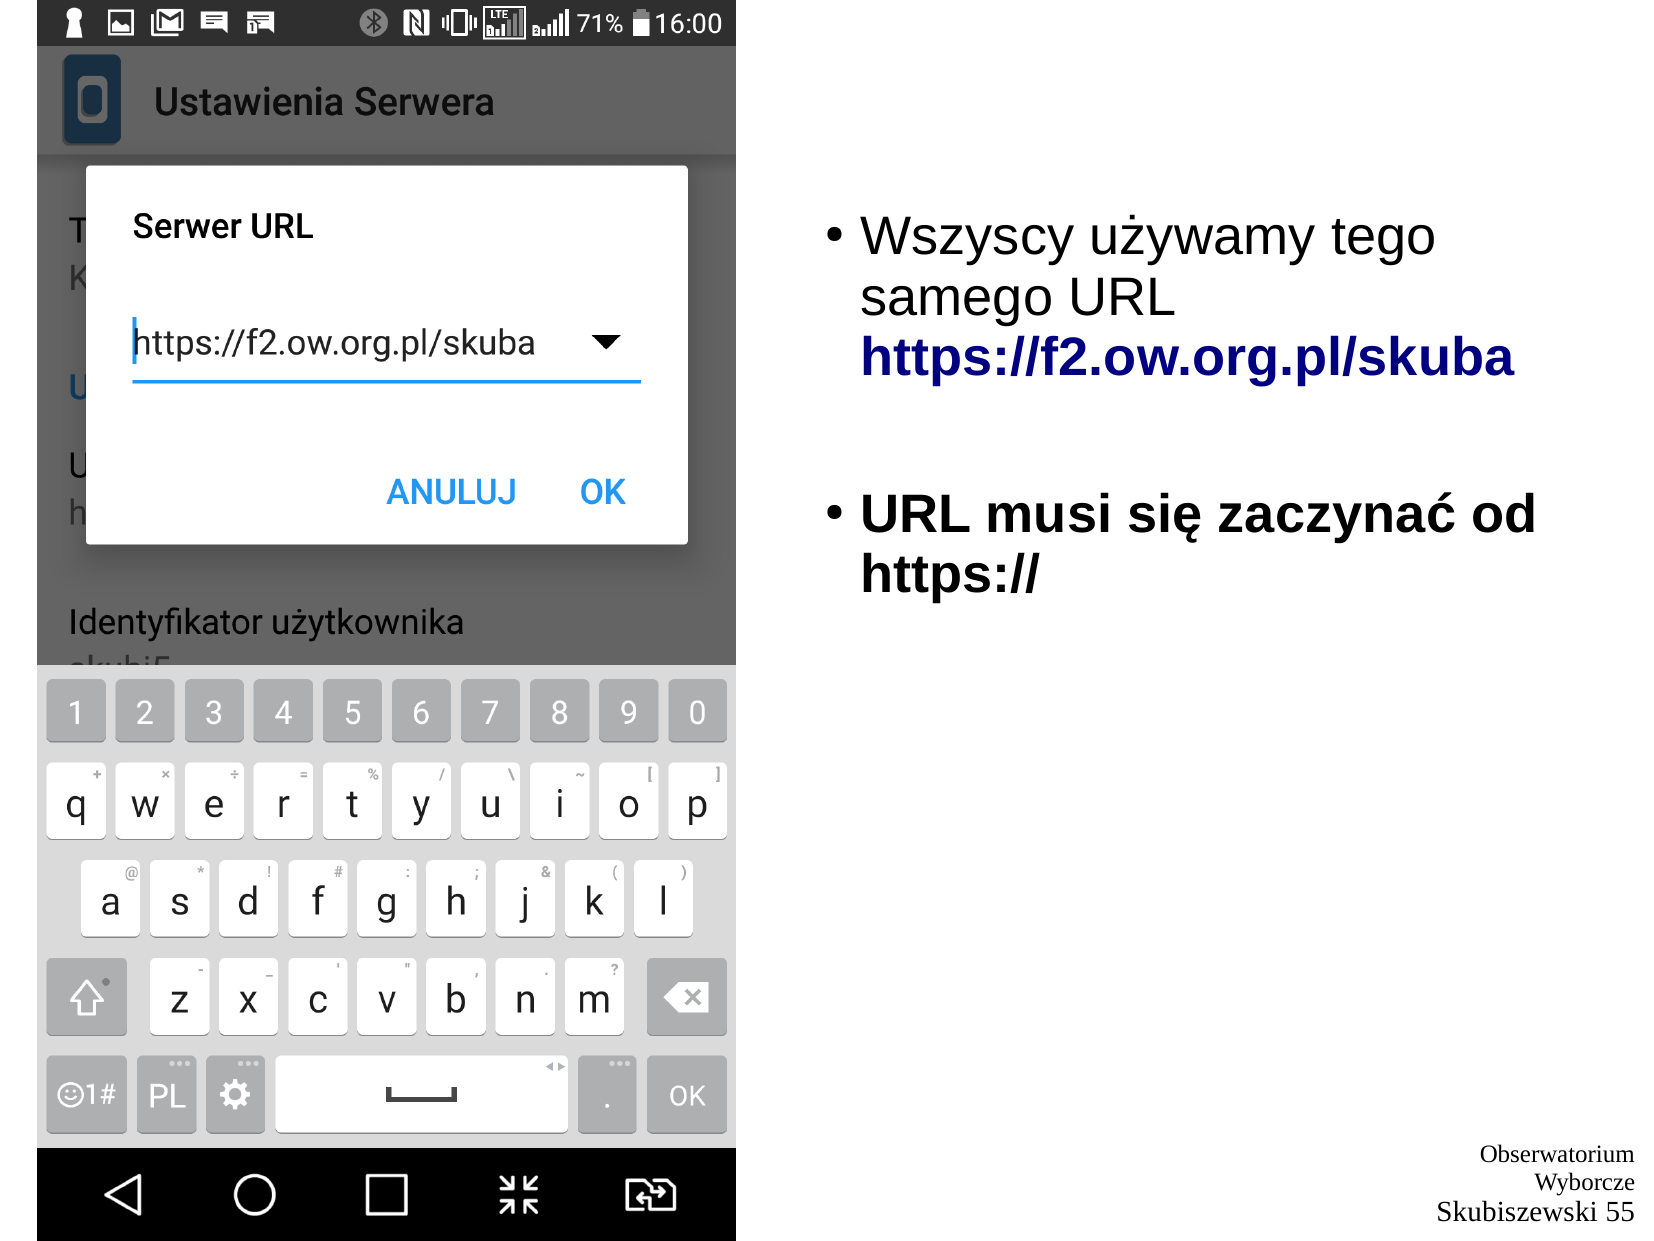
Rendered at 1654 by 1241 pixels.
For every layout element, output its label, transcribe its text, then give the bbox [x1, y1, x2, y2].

text_box Wszyscy używamy tego samego URL https://f2.ow.org.pl/skuba URL musi się zaczynać od https:// [810, 120, 1561, 1071]
picture [37, 0, 736, 1241]
